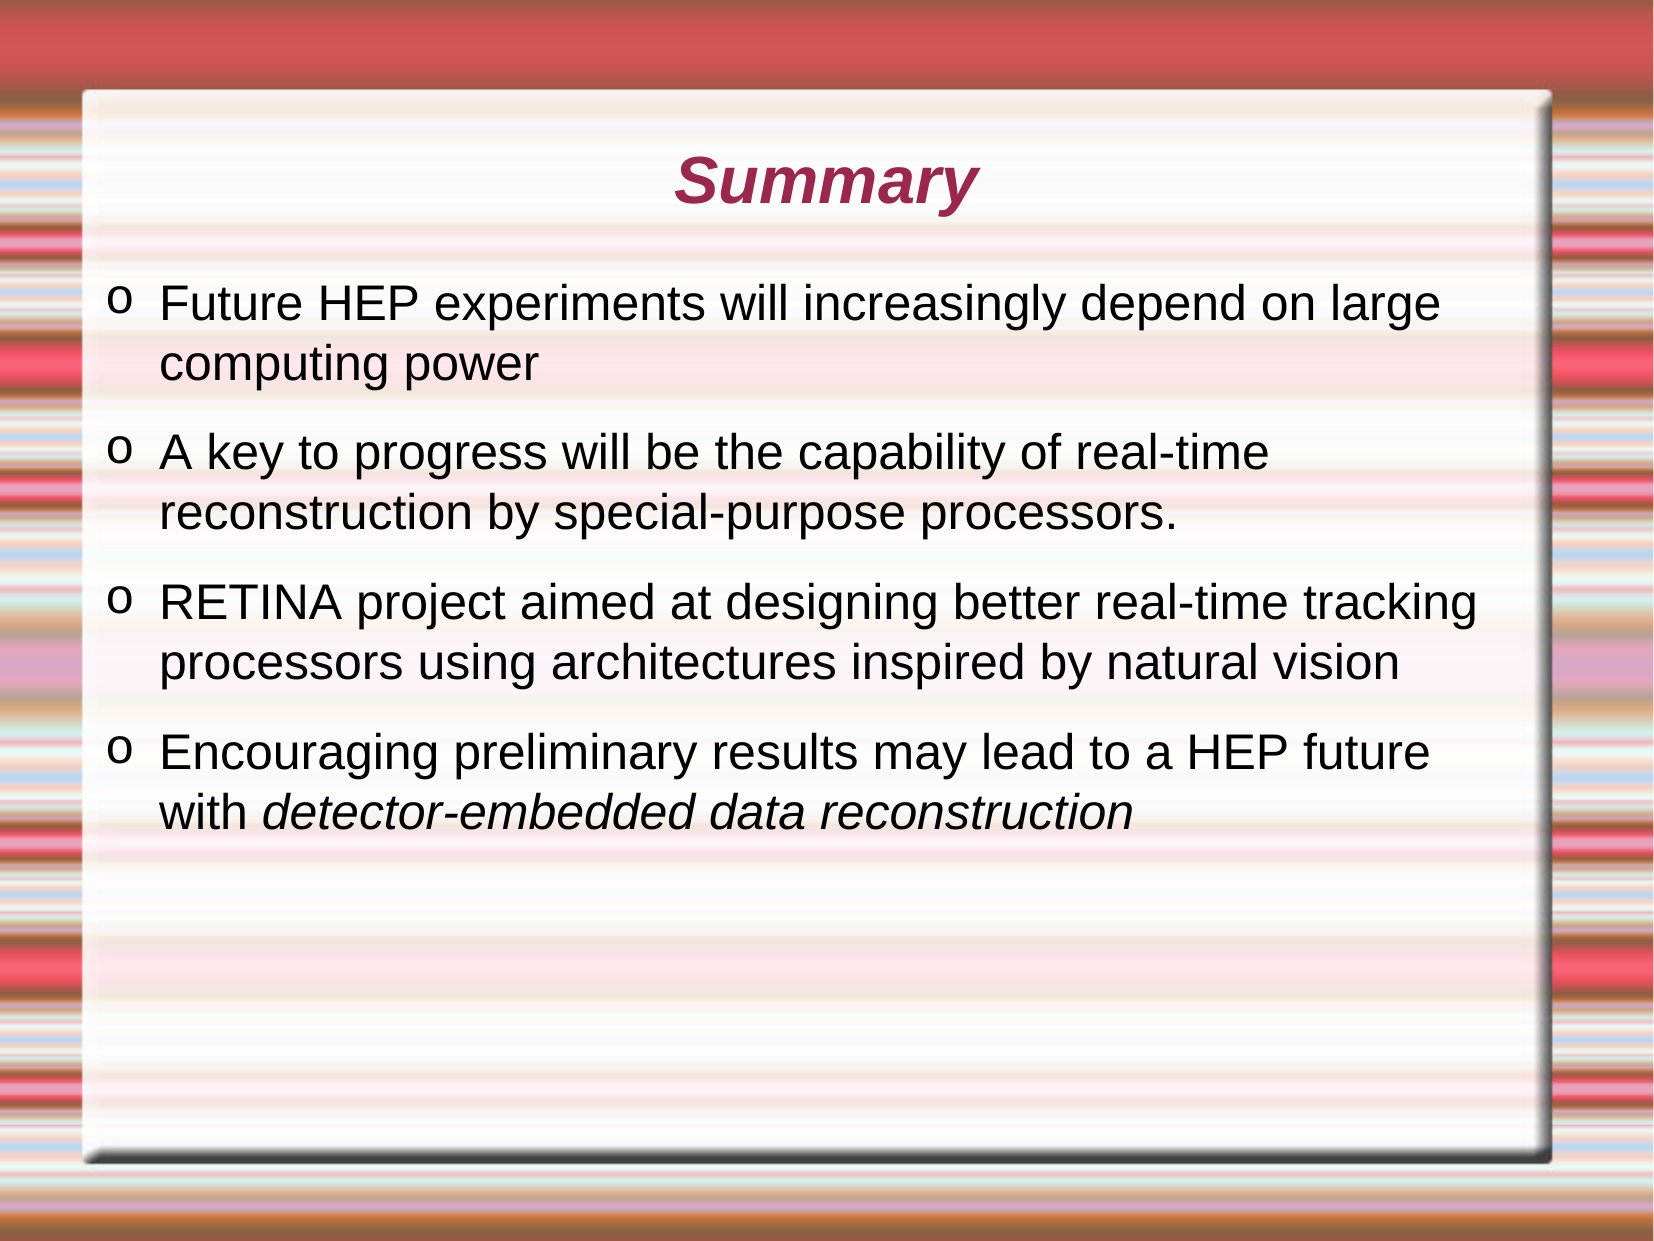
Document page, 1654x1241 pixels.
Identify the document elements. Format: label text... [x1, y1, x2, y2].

text_box Future HEP experiments will increasingly depend on large computing power A key to progress will be the capability of real-time reconstruction by special-purpose processors. RETINA project aimed at designing better real-time tracking processors using architectures inspired by natural vision Encouraging preliminary results may lead to a HEP future with detector-embedded data reconstruction [90, 262, 1546, 1201]
title Summary [121, 114, 1532, 239]
picture [0, 0, 1654, 1241]
